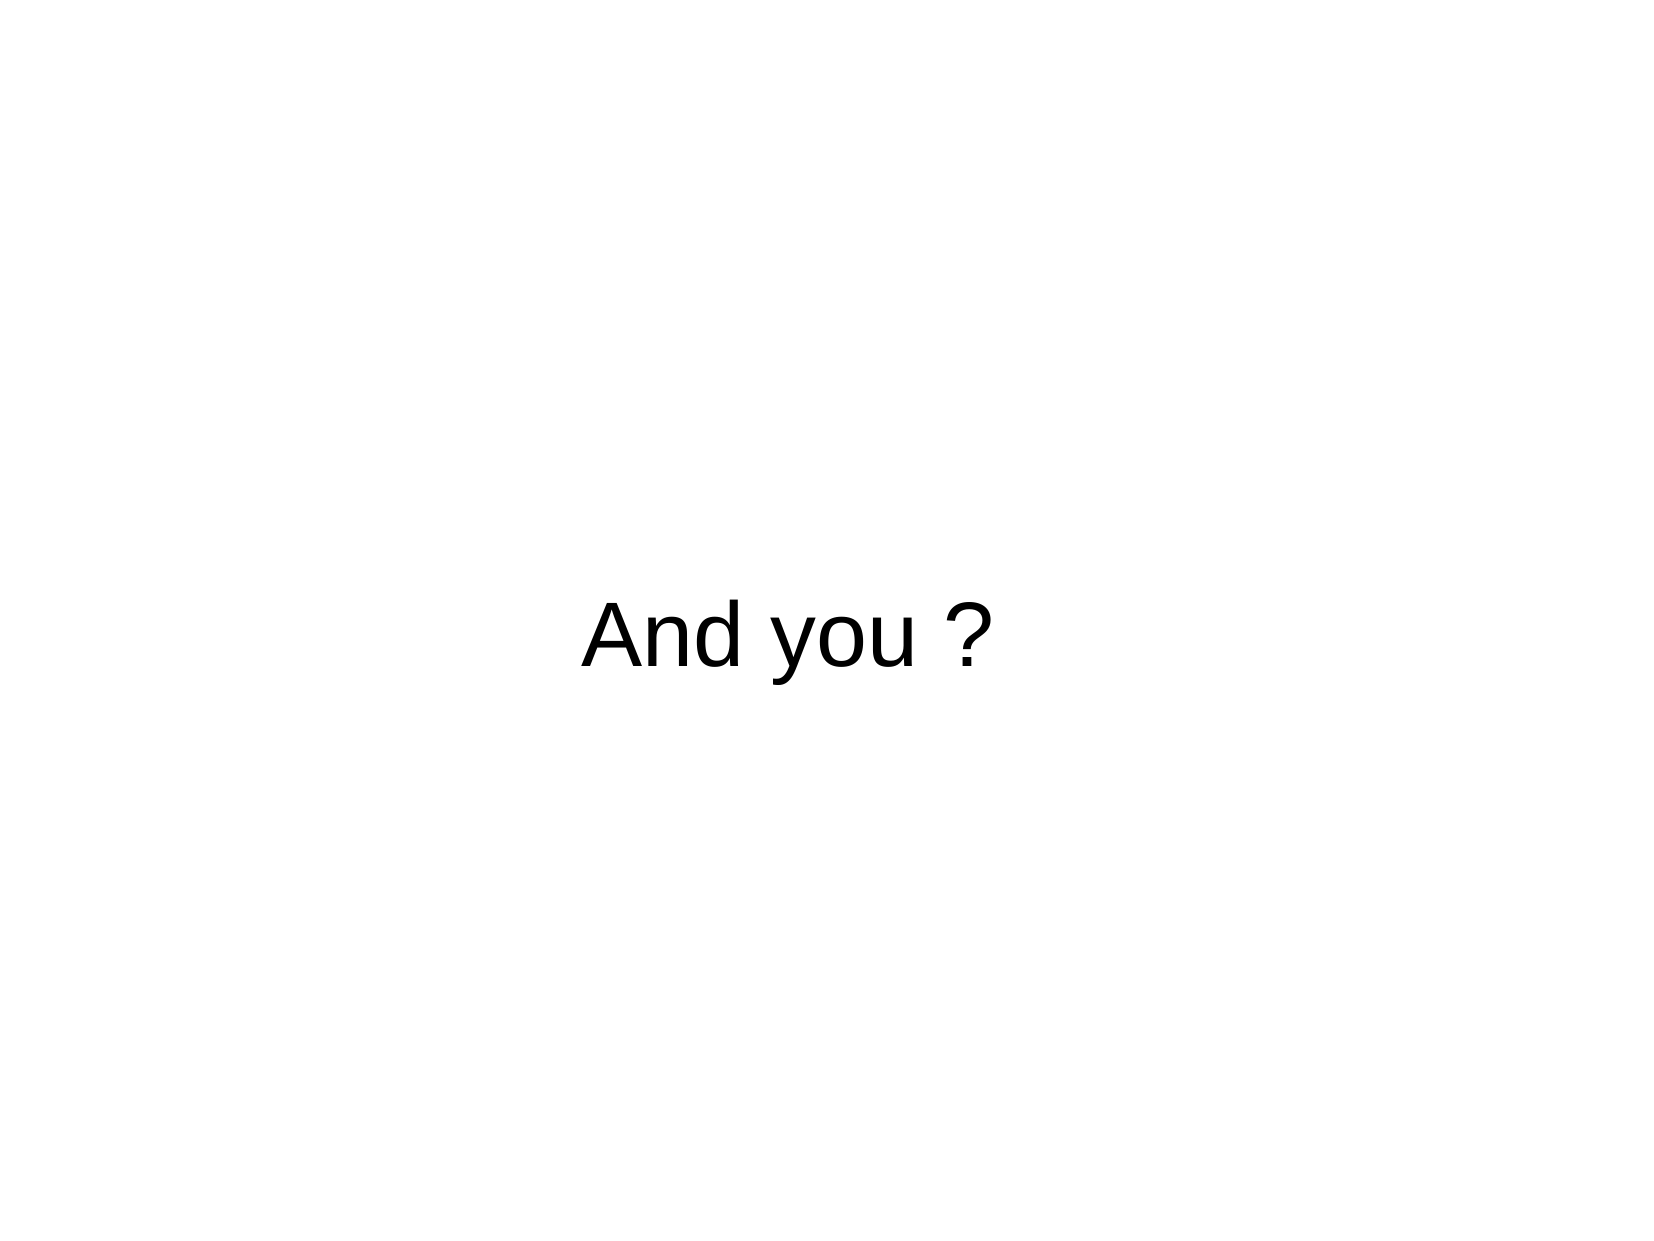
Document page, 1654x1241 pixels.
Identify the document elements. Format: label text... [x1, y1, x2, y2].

text_box And you ? [566, 566, 1028, 694]
